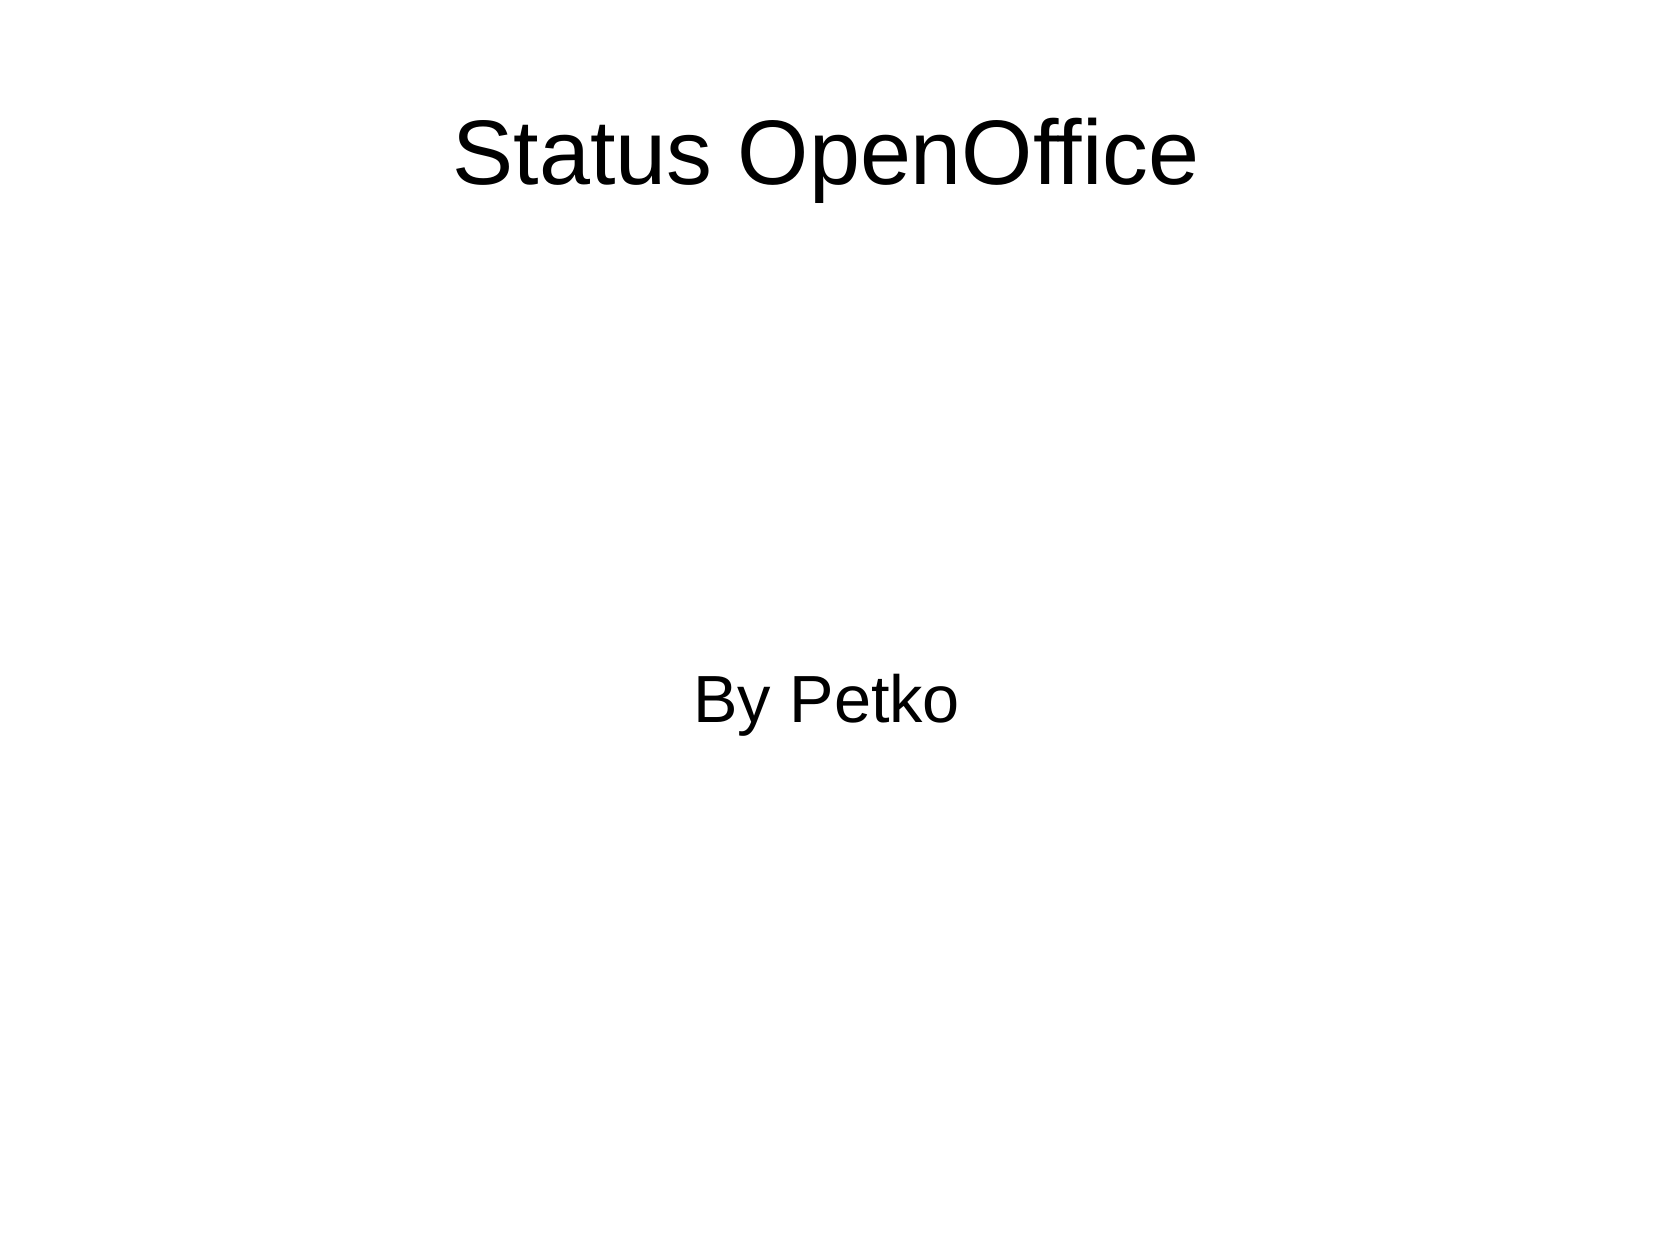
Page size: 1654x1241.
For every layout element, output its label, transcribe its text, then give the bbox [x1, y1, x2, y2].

title Status OpenOffice [82, 49, 1571, 257]
subtitle By Petko [82, 290, 1571, 1109]
